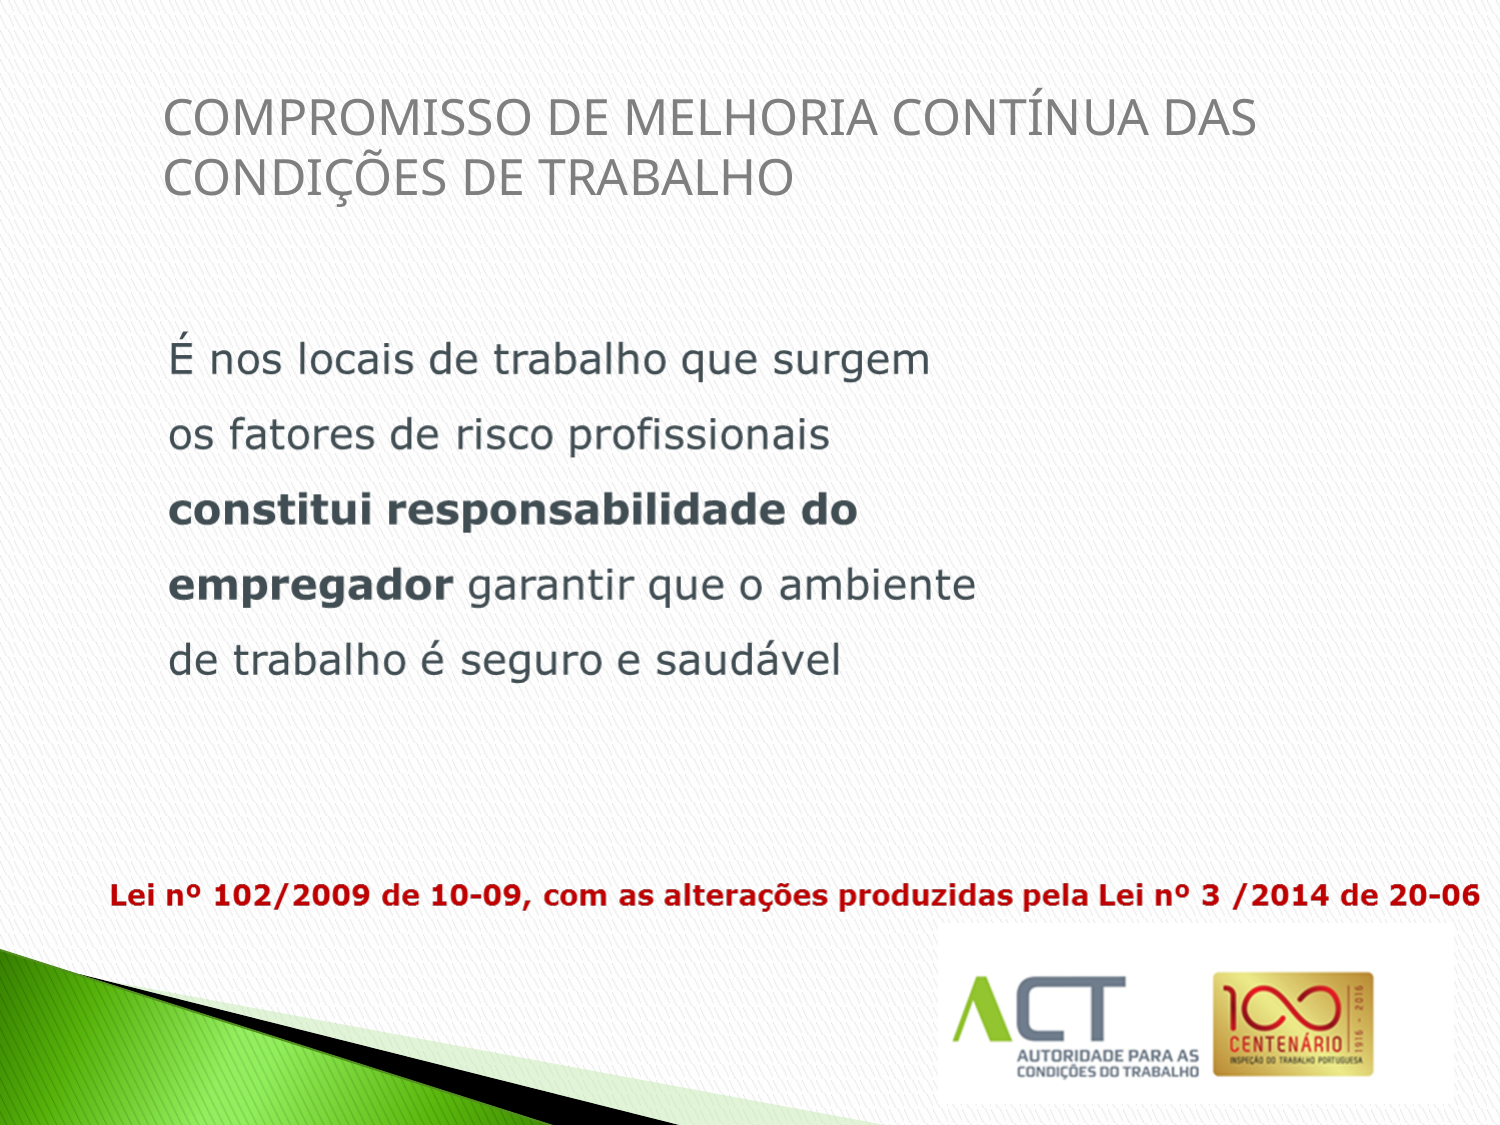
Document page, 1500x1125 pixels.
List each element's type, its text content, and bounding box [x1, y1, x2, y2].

text_box COMPROMISSO DE MELHORIA CONTÍNUA DAS CONDIÇÕES DE TRABALHO [147, 78, 1306, 215]
picture [142, 310, 1014, 709]
picture [92, 869, 1500, 1104]
